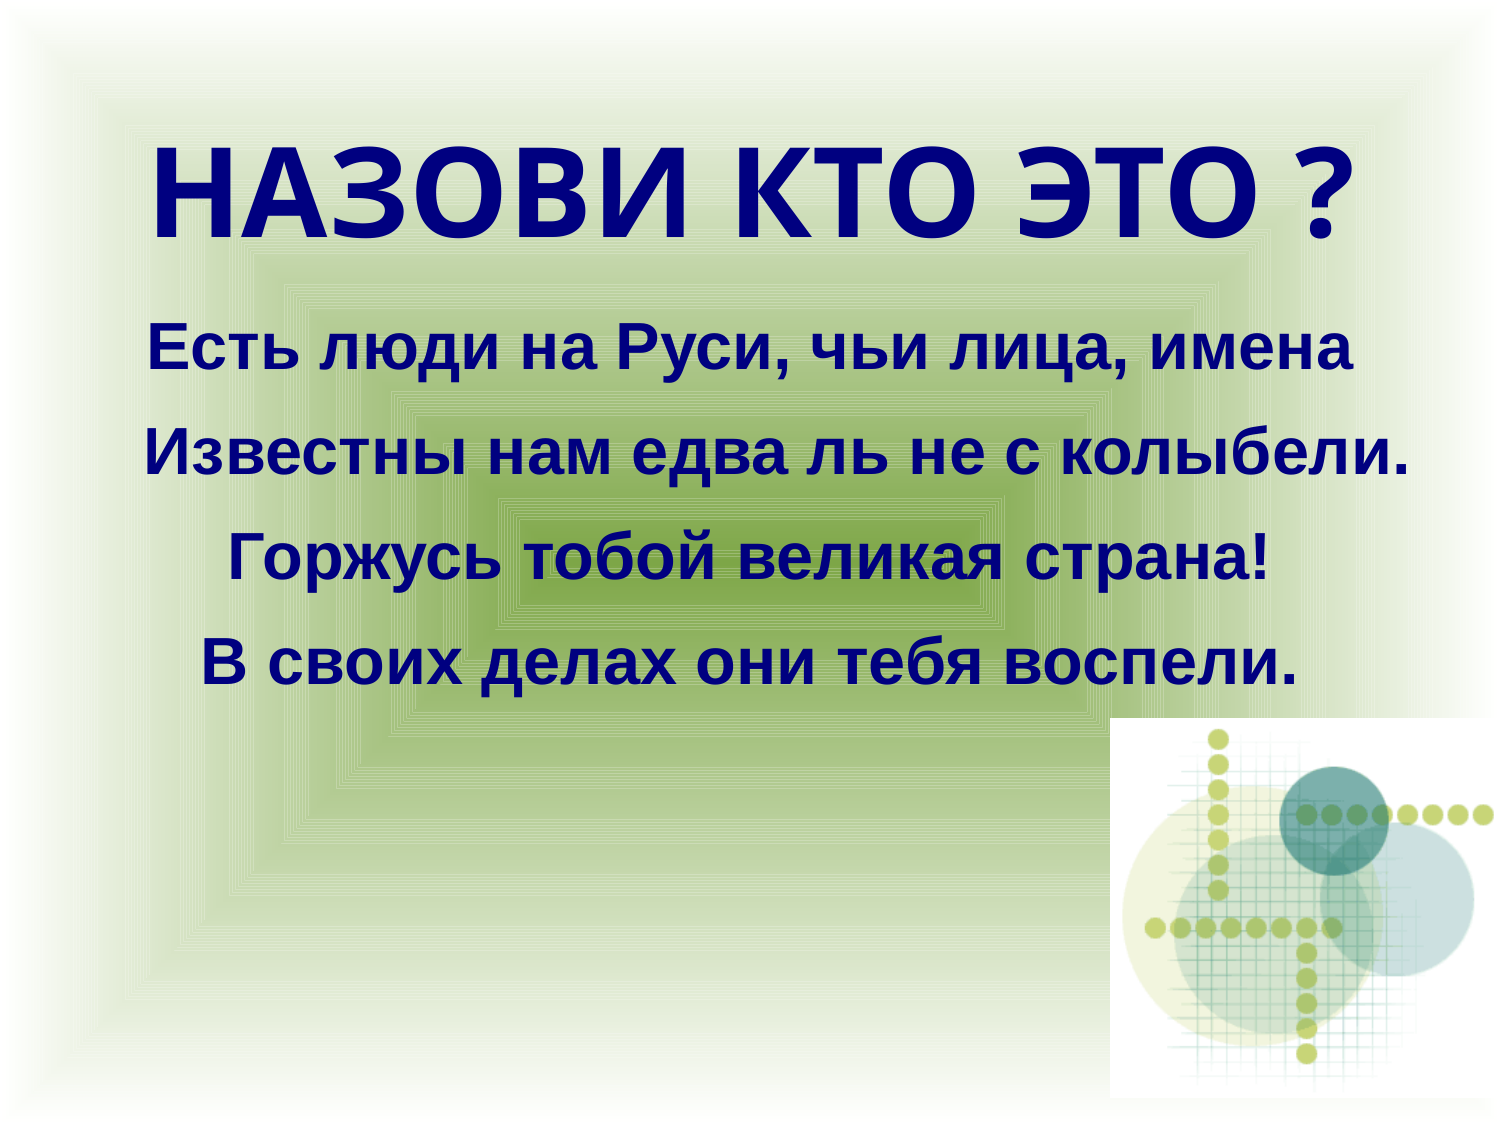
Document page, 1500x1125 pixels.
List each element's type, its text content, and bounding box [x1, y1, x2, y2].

text_box НАЗОВИ КТО ЭТО ? [110, 99, 1392, 275]
text_box Есть люди на Руси, чьи лица, имена Известны нам едва ль не с колыбели. Горжусь тобой великая страна! В своих делах они тебя воспели. [53, 295, 1447, 924]
